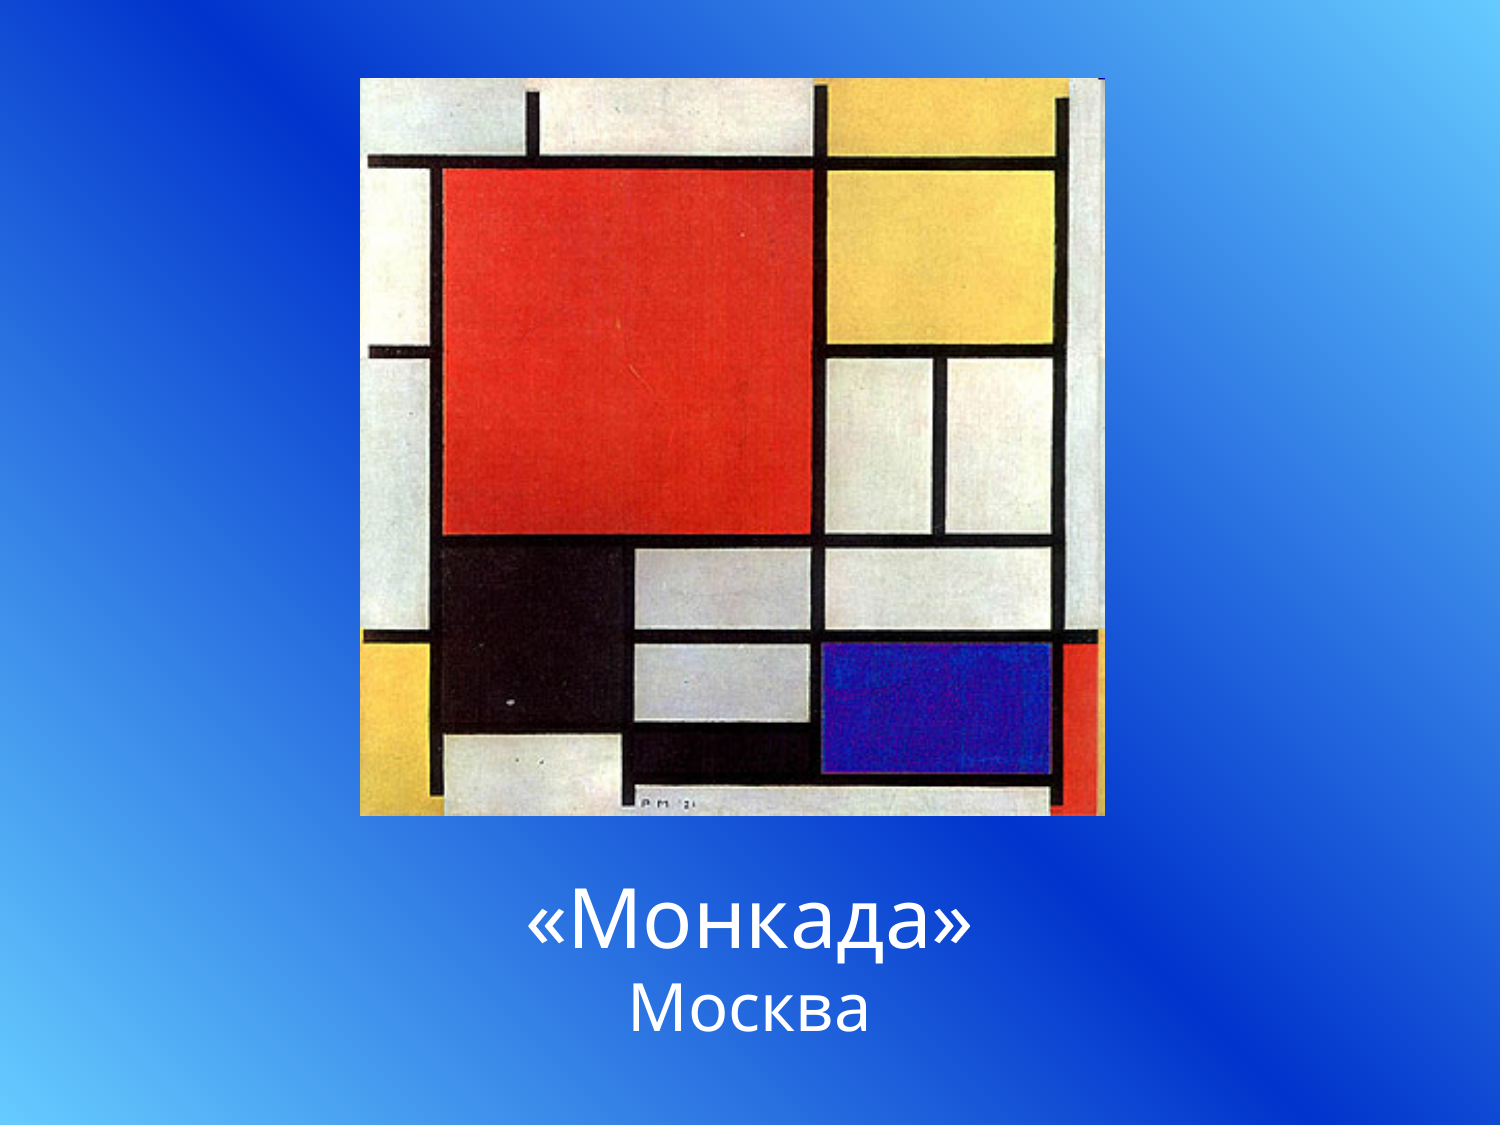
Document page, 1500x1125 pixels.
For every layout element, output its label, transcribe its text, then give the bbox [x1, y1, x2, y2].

text_box «Монкада» Москва [112, 834, 1388, 1076]
picture [360, 78, 1105, 816]
